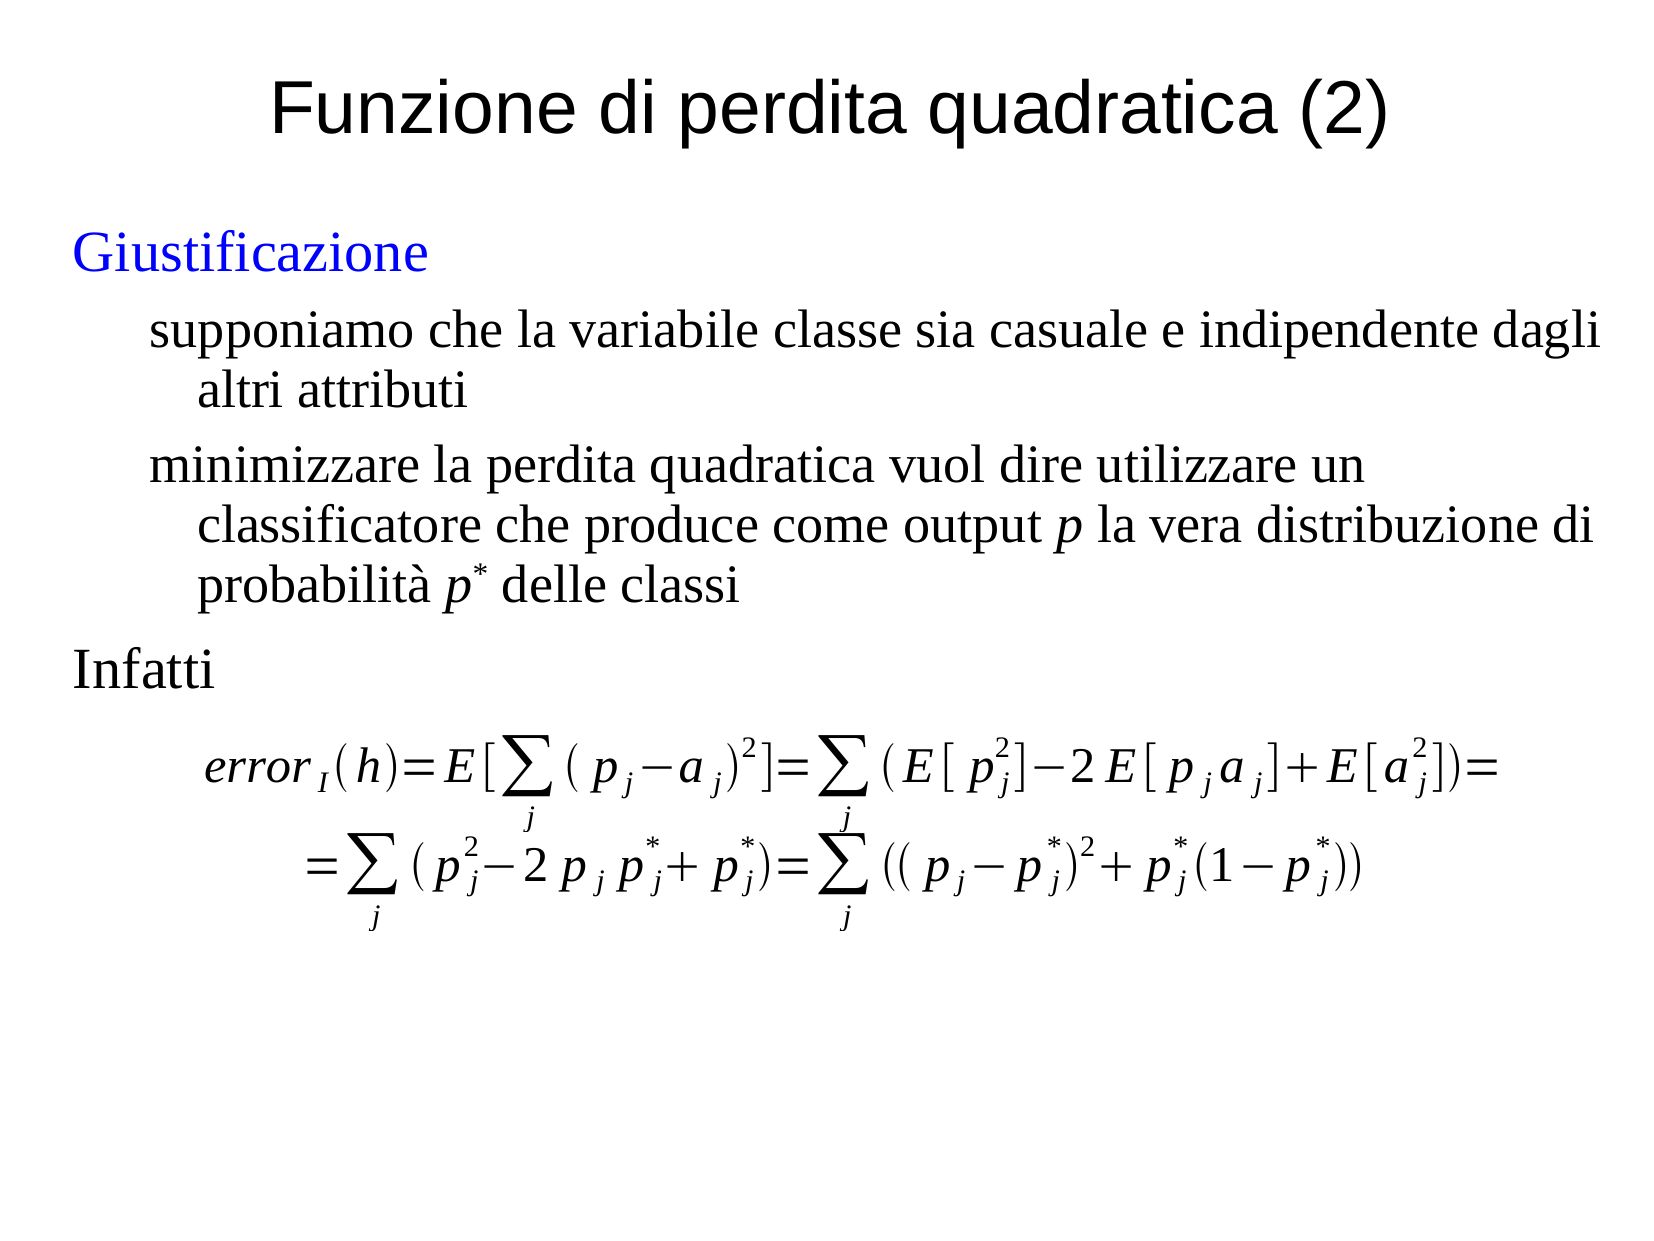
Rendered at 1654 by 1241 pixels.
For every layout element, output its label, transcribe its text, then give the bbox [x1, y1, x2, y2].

title Funzione di perdita quadratica (2) [52, 42, 1608, 173]
list Giustificazione supponiamo che la variabile classe sia casuale e indipendente dagli altri attributi minimizzare la perdita quadratica vuol dire utilizzare un classificatore che produce come output p la vera distribuzione di probabilità p* delle classi Infatti [55, 219, 1605, 1179]
chart [191, 729, 1516, 931]
